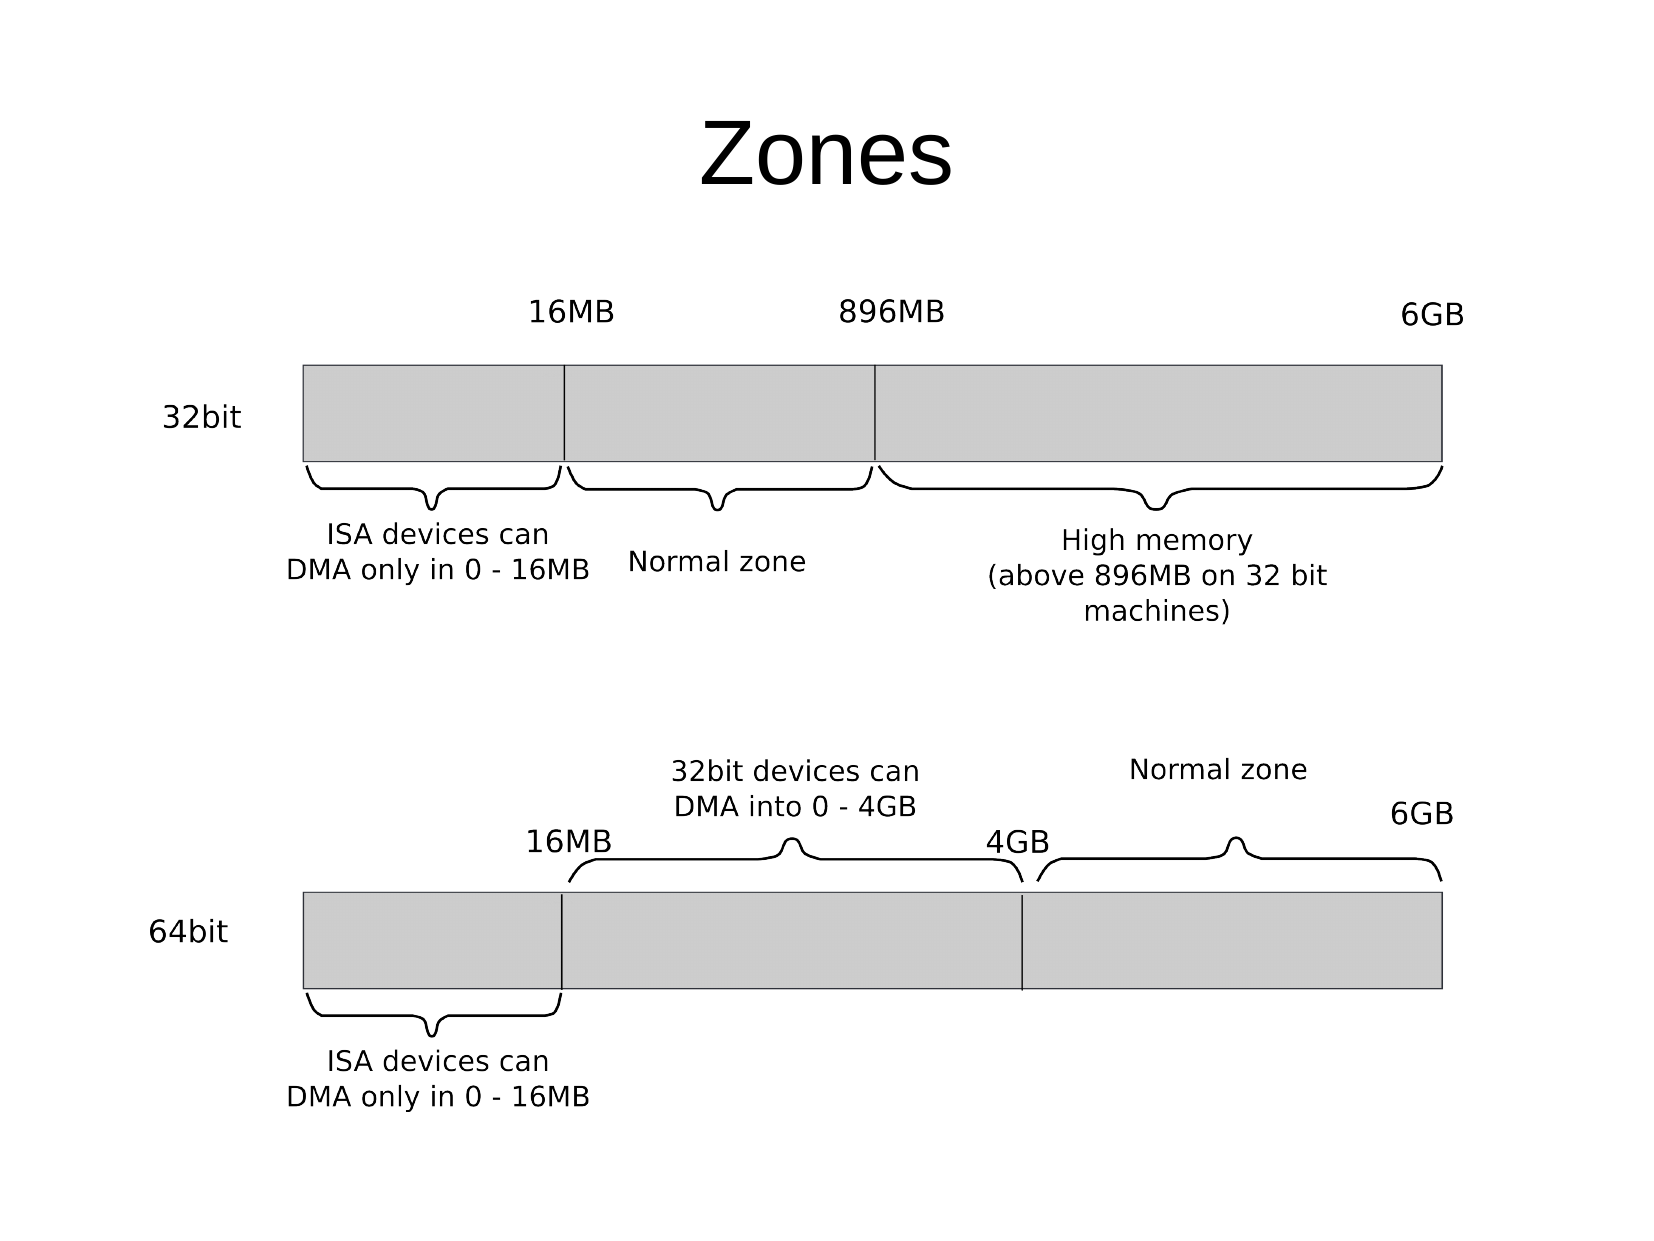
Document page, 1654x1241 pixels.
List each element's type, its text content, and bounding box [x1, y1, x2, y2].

picture [150, 299, 1463, 1112]
title Zones [82, 49, 1571, 257]
